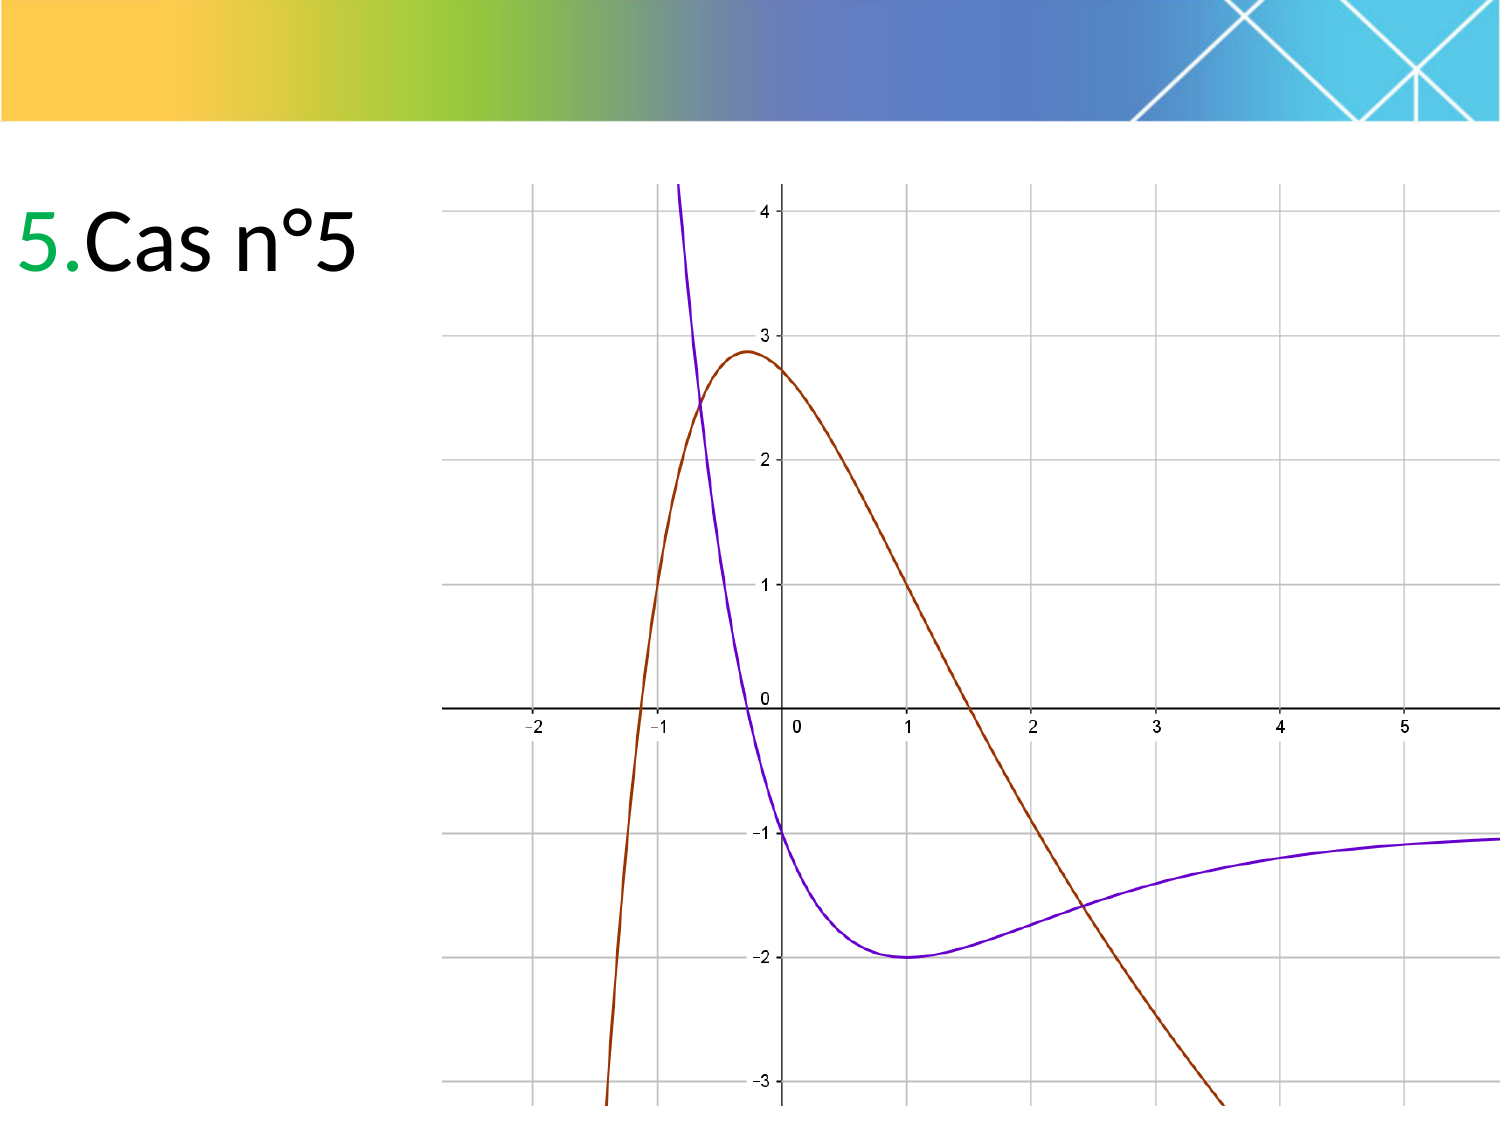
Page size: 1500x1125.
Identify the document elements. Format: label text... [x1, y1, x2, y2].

title Cas n°5 [0, 163, 1500, 305]
picture [442, 184, 1500, 1106]
